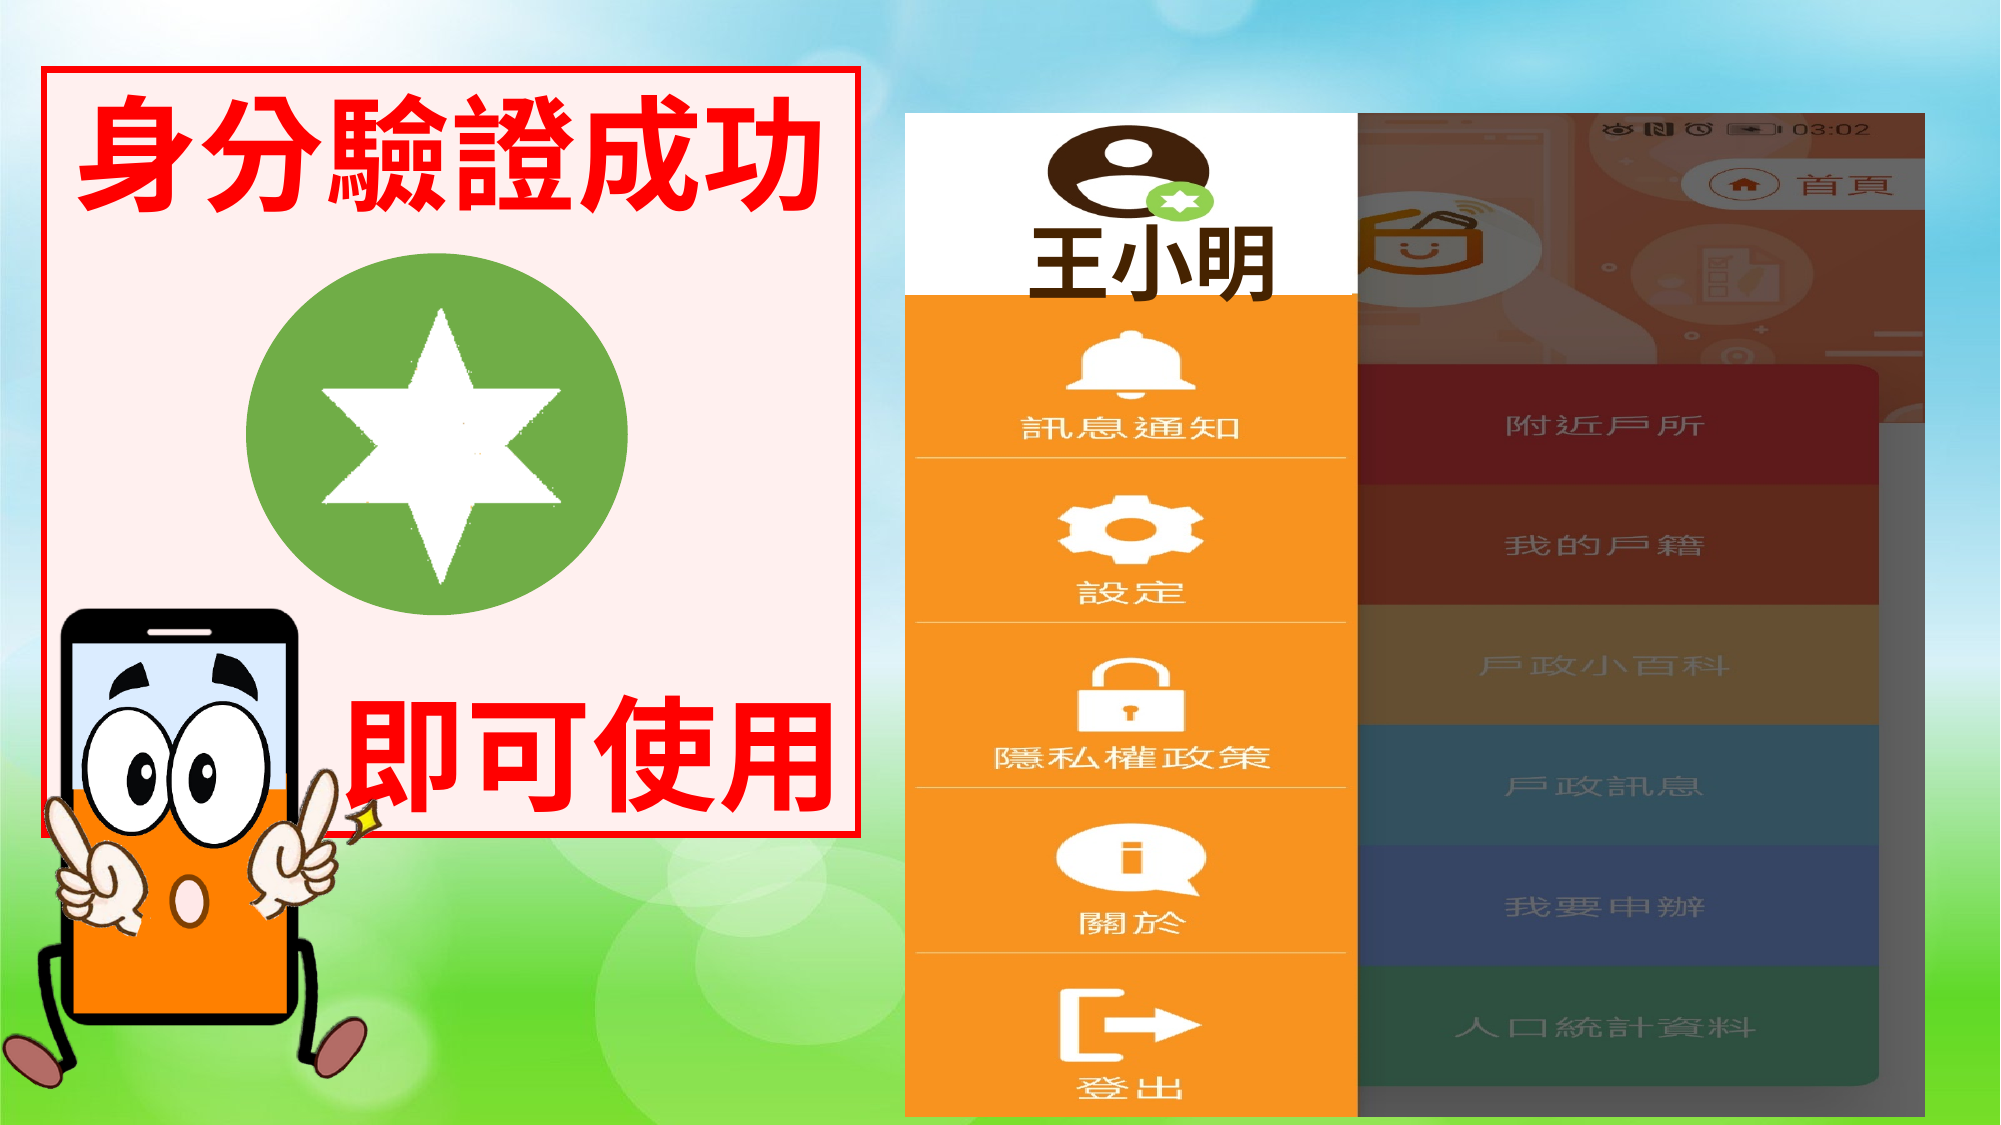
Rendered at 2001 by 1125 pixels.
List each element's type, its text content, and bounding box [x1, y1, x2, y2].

text_box 身分驗證成功 即可使用 [44, 69, 859, 835]
text_box [584, 318, 628, 550]
text_box [414, 594, 527, 616]
text_box 王小明 [905, 203, 1399, 319]
text_box [246, 309, 299, 560]
text_box [311, 253, 563, 298]
picture [0, 0, 2000, 1125]
